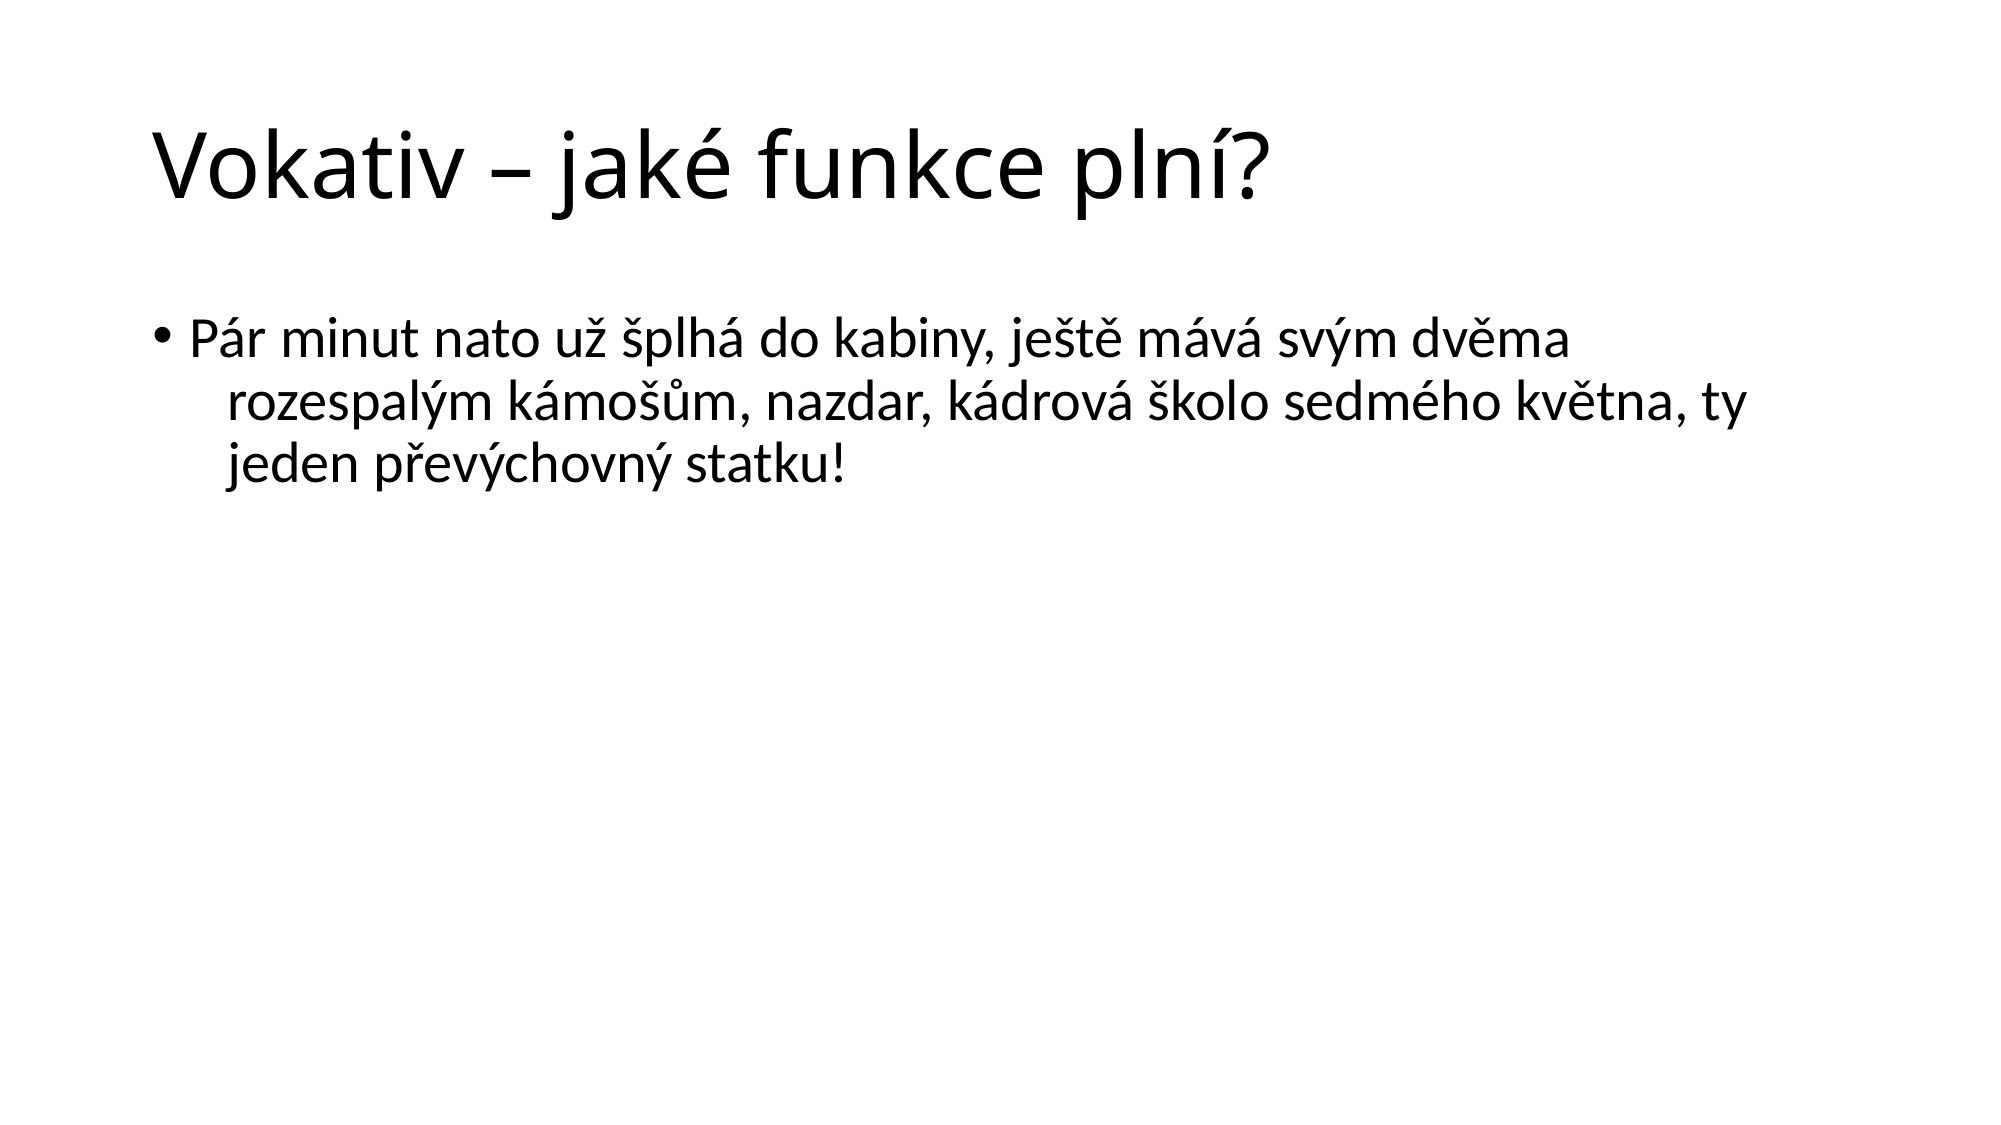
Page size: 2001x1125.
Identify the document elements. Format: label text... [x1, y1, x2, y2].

title Vokativ – jaké funkce plní? [137, 59, 1863, 278]
list Pár minut nato už šplhá do kabiny, ještě mává svým dvěma rozespalým kámošům, nazdar, kádrová školo sedmého května, ty jeden převýchovný statku! [137, 299, 1863, 1014]
